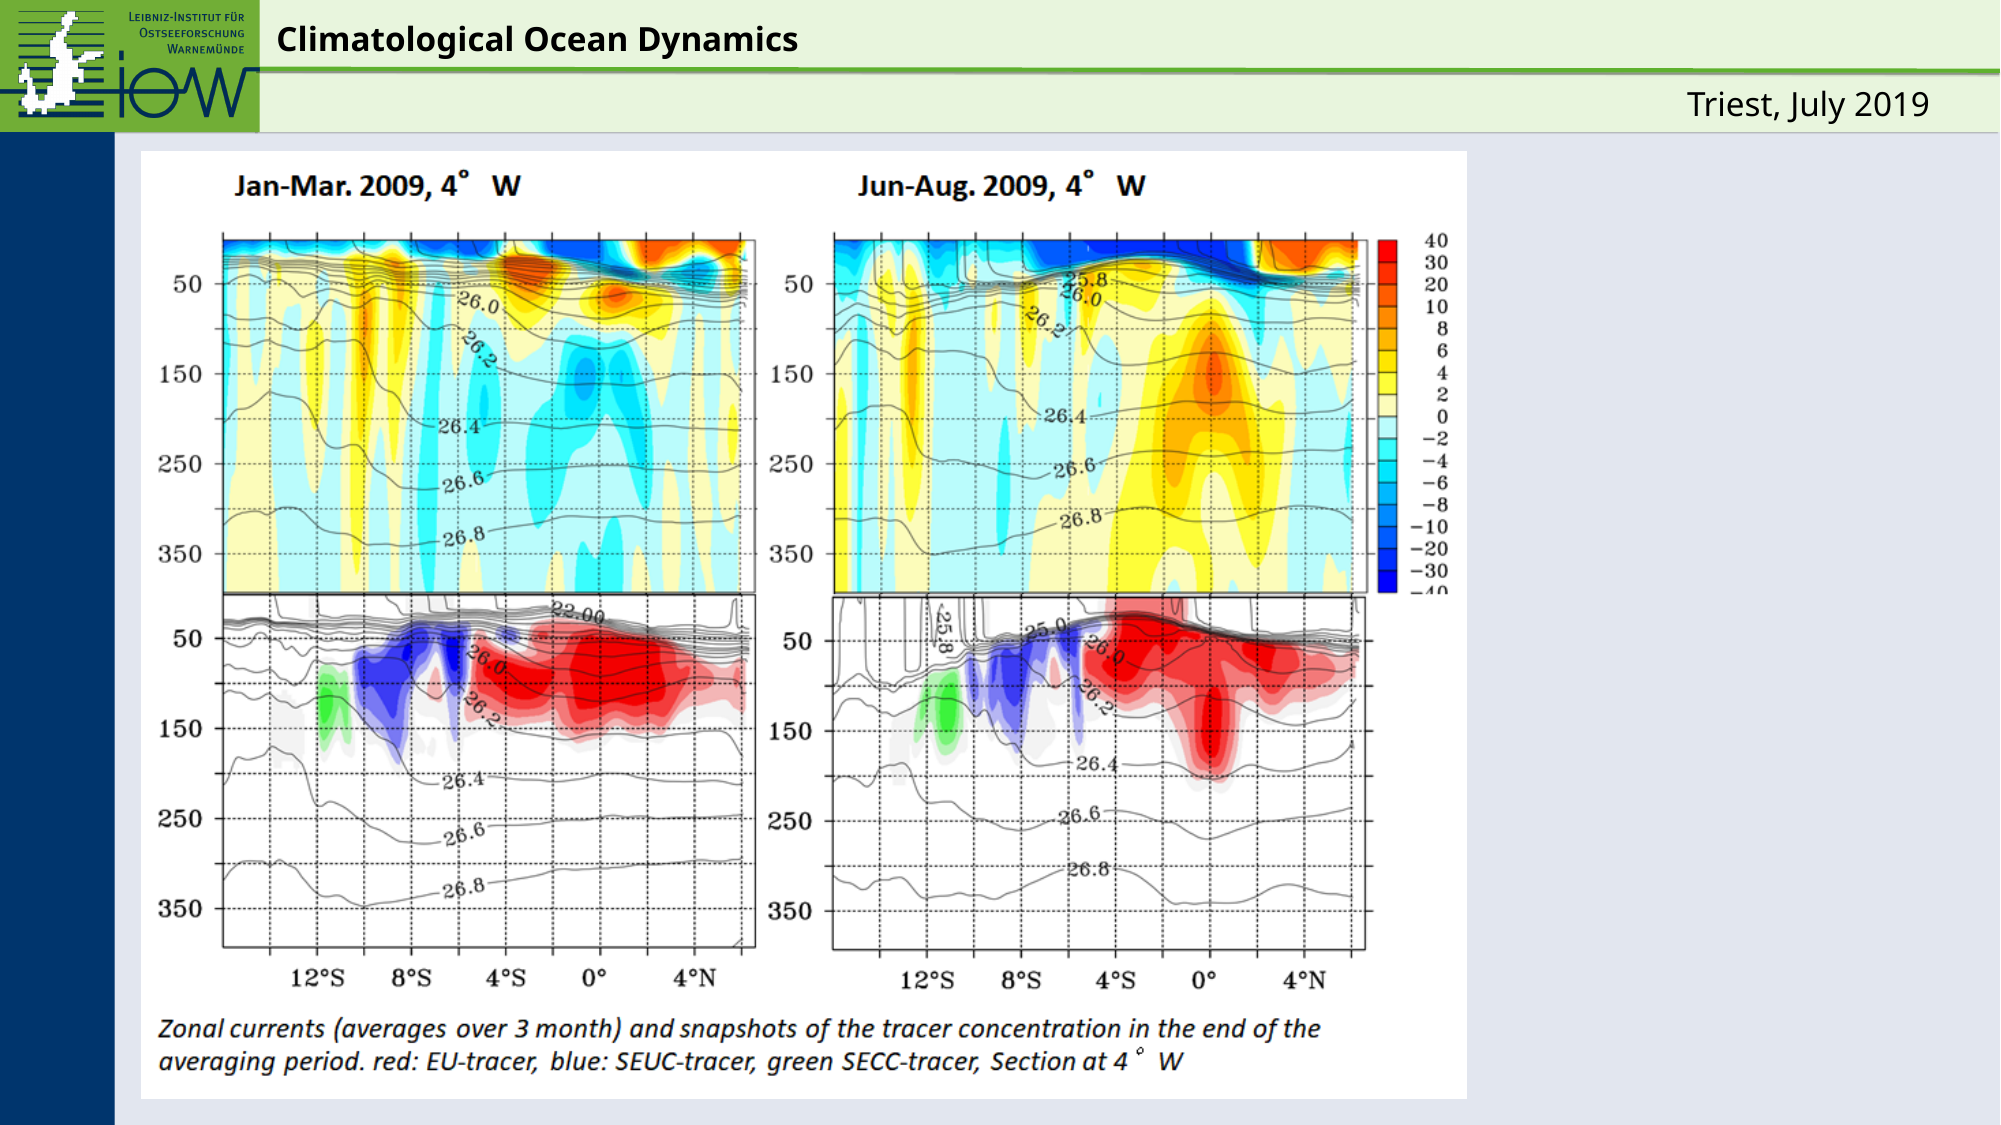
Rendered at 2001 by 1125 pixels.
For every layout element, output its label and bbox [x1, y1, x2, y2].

picture [141, 151, 1467, 1099]
picture [0, 10, 260, 118]
